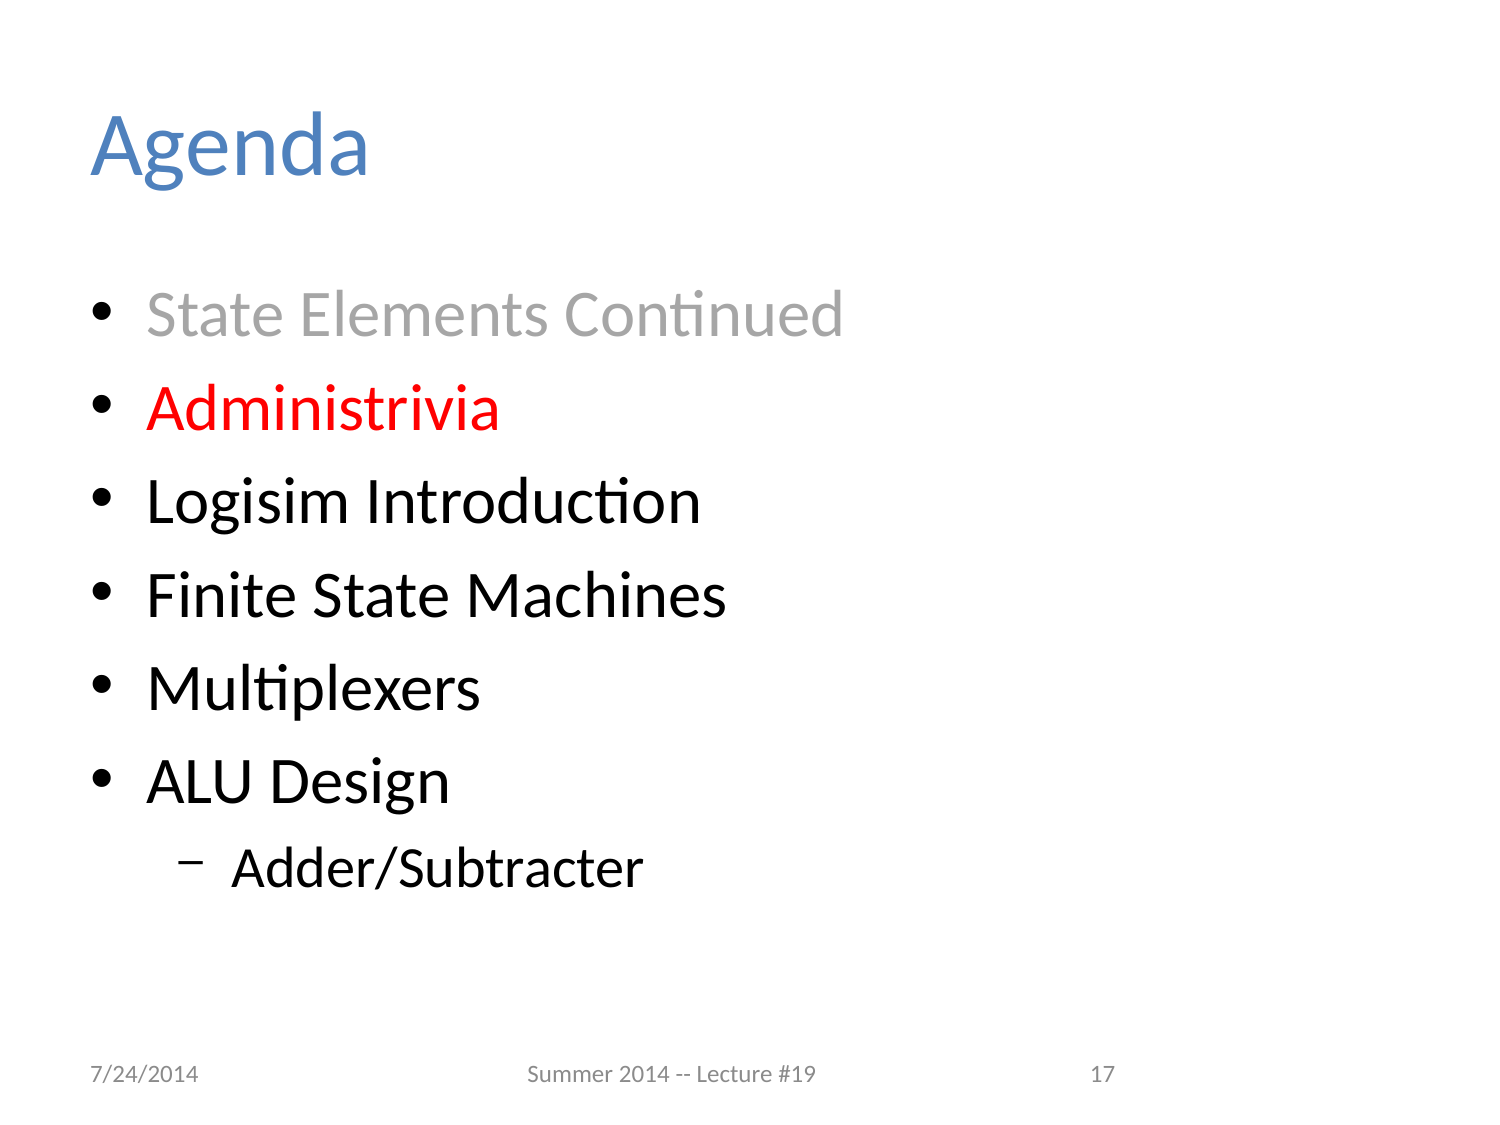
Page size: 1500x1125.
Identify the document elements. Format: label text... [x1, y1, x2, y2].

slide_number <number> [1074, 1042, 1425, 1103]
footer Summer 2014 -- Lecture #19 [512, 1042, 988, 1103]
list State Elements Continued Administrivia Logisim Introduction Finite State Machines Multiplexers ALU Design Adder/Subtracter [75, 262, 1425, 1073]
slide_number 7/24/2014 [75, 1042, 425, 1103]
title Agenda [75, 45, 1425, 233]
